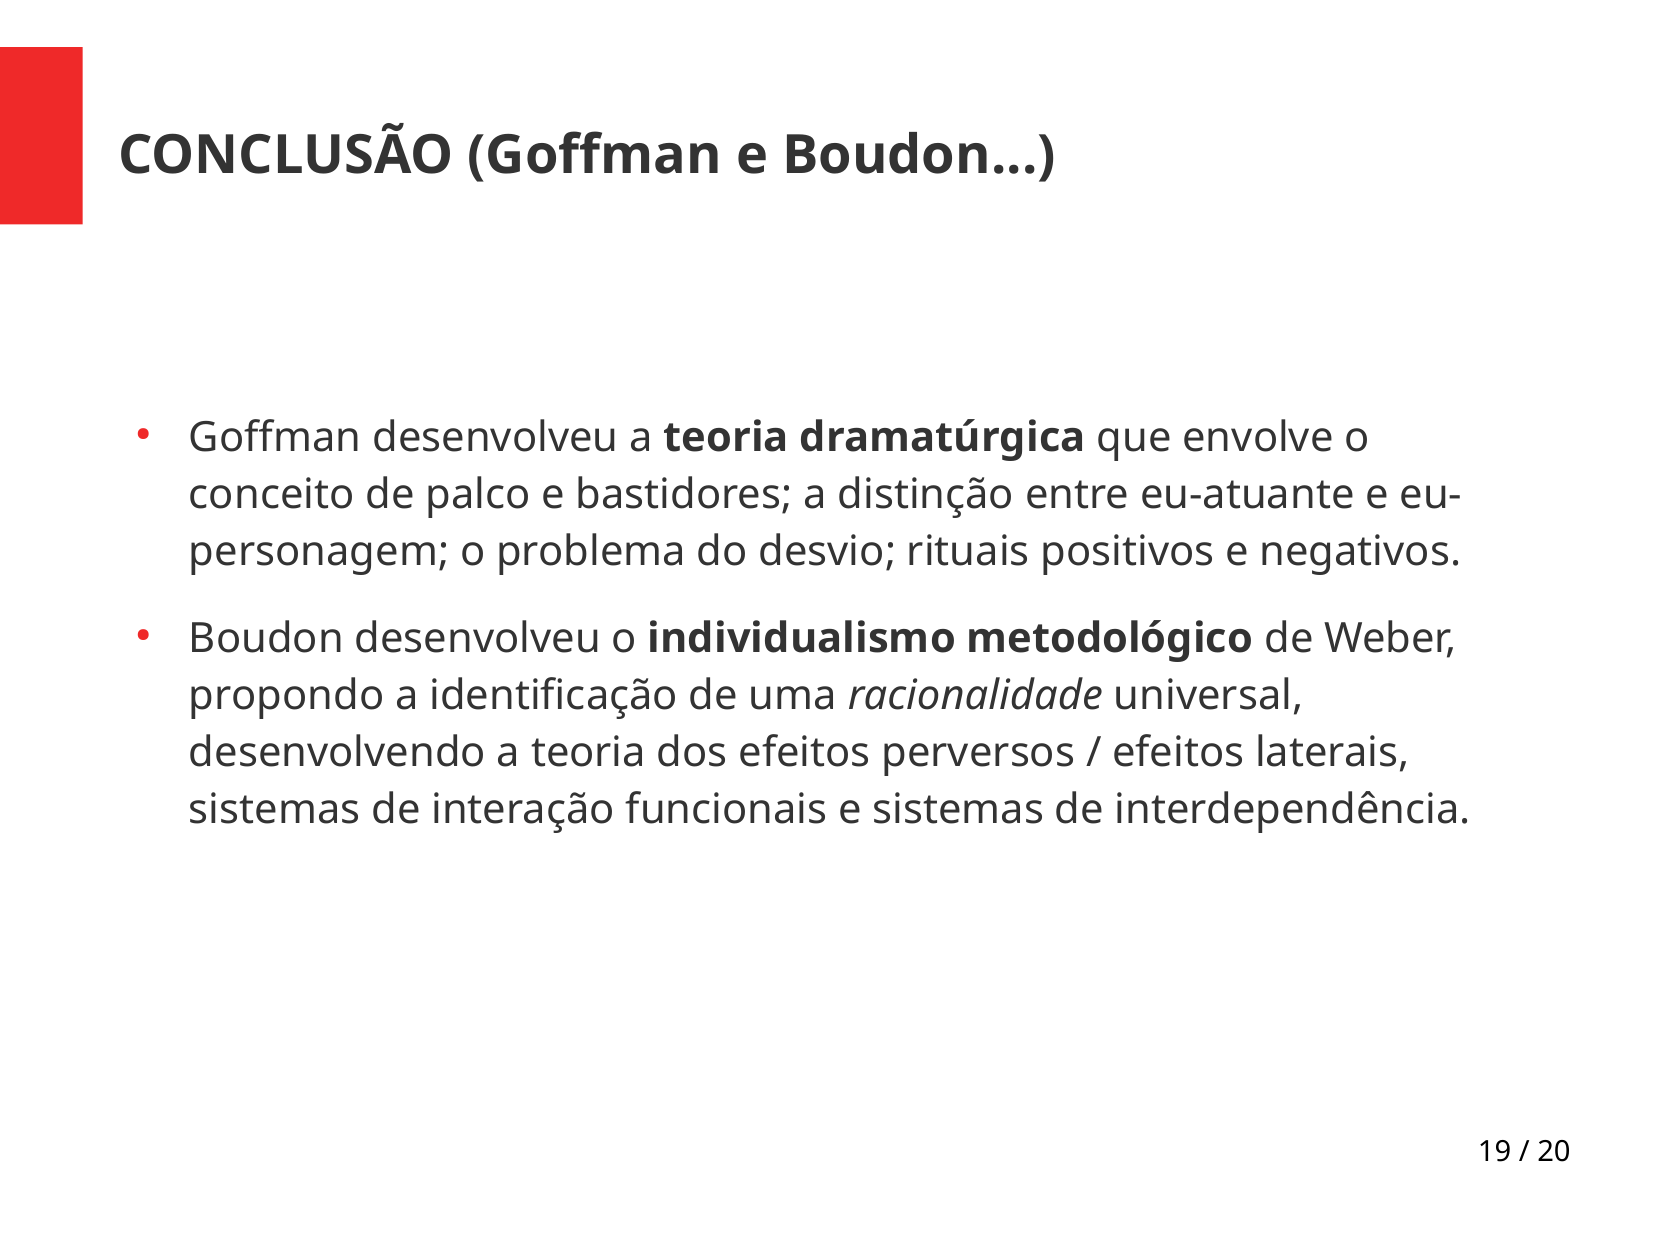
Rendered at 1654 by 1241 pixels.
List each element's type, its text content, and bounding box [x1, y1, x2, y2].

title CONCLUSÃO (Goffman e Boudon...) [118, 49, 1571, 257]
list Goffman desenvolveu a teoria dramatúrgica que envolve o conceito de palco e bastidores; a distinção entre eu-atuante e eu-personagem; o problema do desvio; rituais positivos e negativos. Boudon desenvolveu o individualismo metodológico de Weber, propondo a identificação de uma racionalidade universal, desenvolvendo a teoria dos efeitos perversos / efeitos laterais, sistemas de interação funcionais e sistemas de interdependência. [118, 153, 1536, 873]
